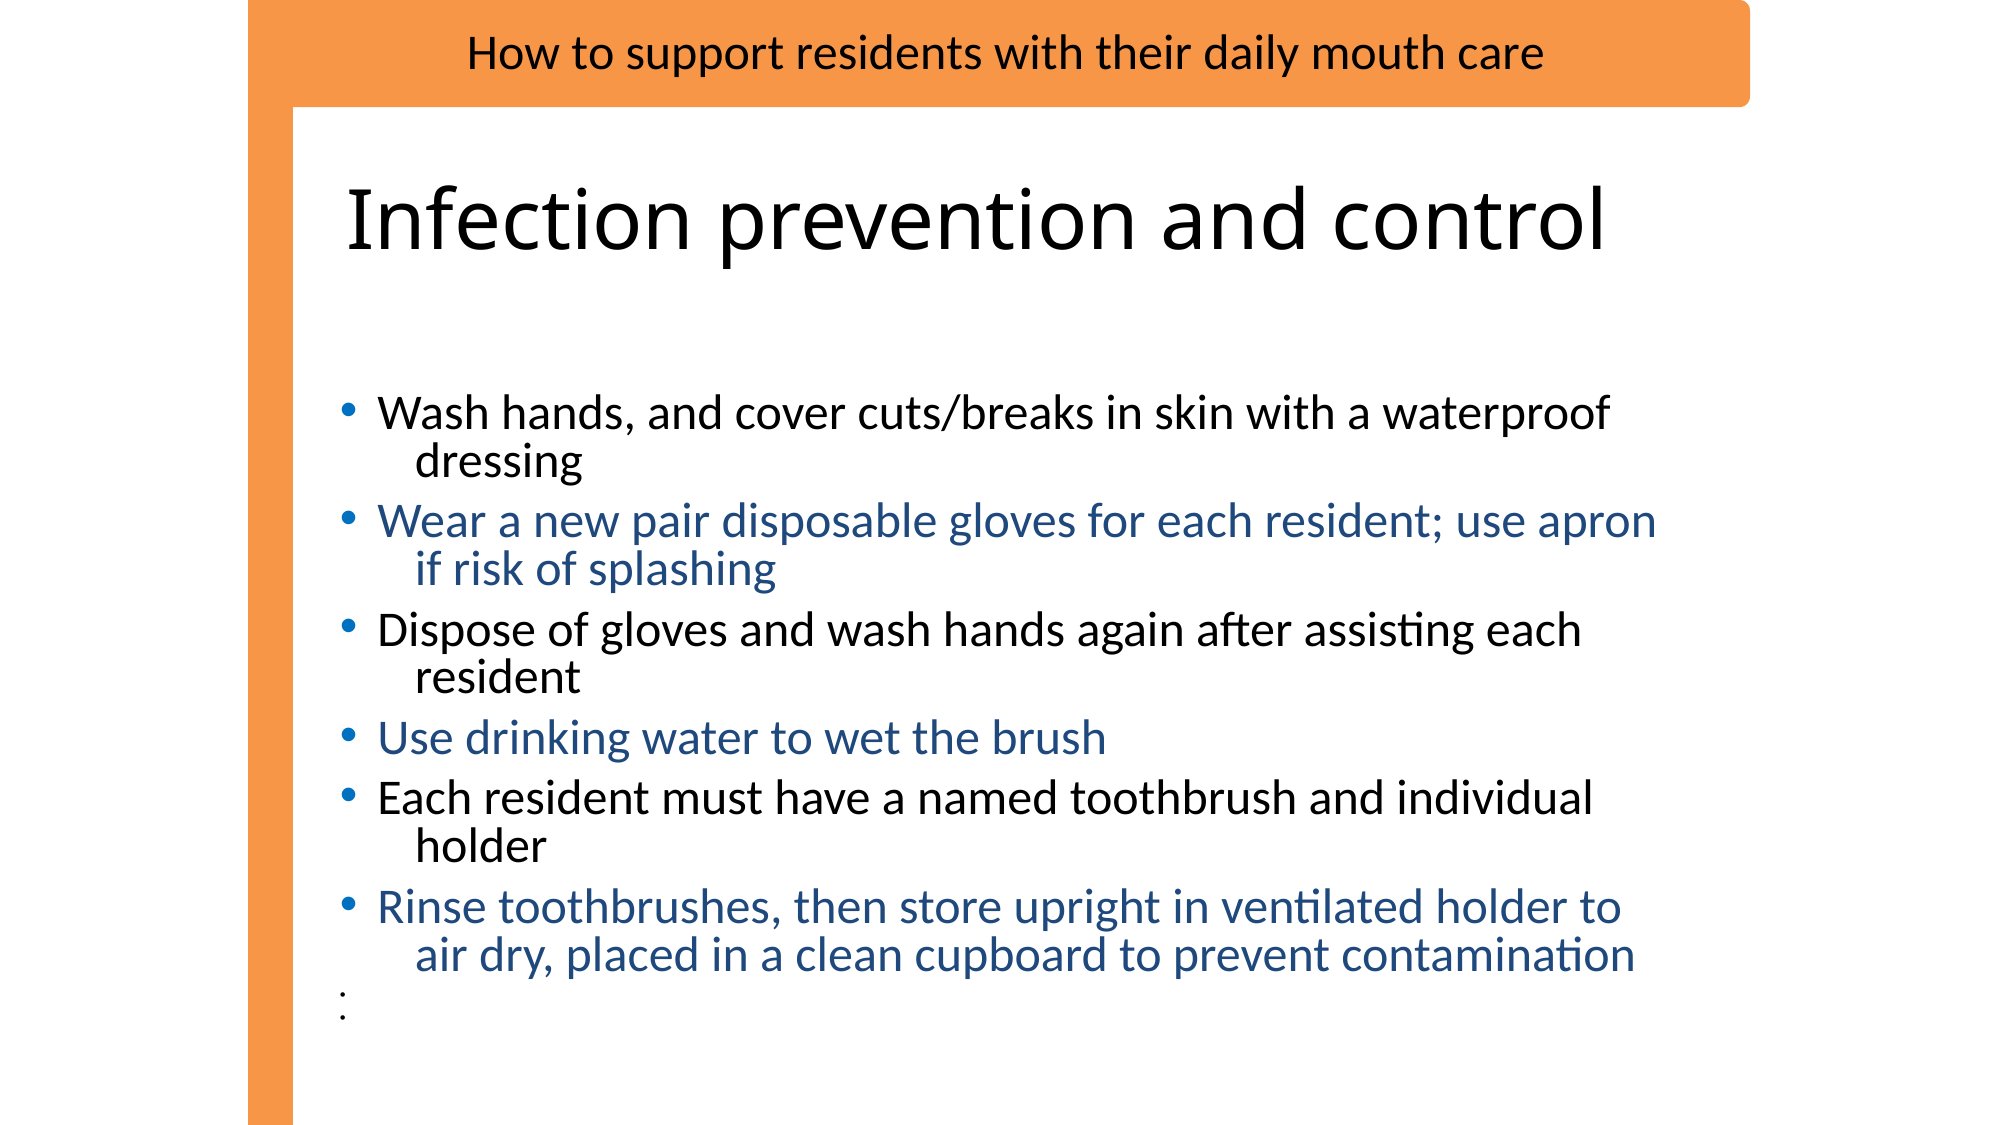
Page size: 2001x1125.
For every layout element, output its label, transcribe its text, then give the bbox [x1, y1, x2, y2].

list Wash hands, and cover cuts/breaks in skin with a waterproof dressing Wear a new pair disposable gloves for each resident; use apron if risk of splashing Dispose of gloves and wash hands again after assisting each resident Use drinking water to wet the brush Each resident must have a named toothbrush and individual holder Rinse toothbrushes, then store upright in ventilated holder to air dry, placed in a clean cupboard to prevent contamination [324, 383, 1675, 1068]
title Infection prevention and control [331, 129, 1682, 317]
text_box How to support residents with their daily mouth care [262, 0, 1751, 108]
text_box [250, 0, 291, 1125]
